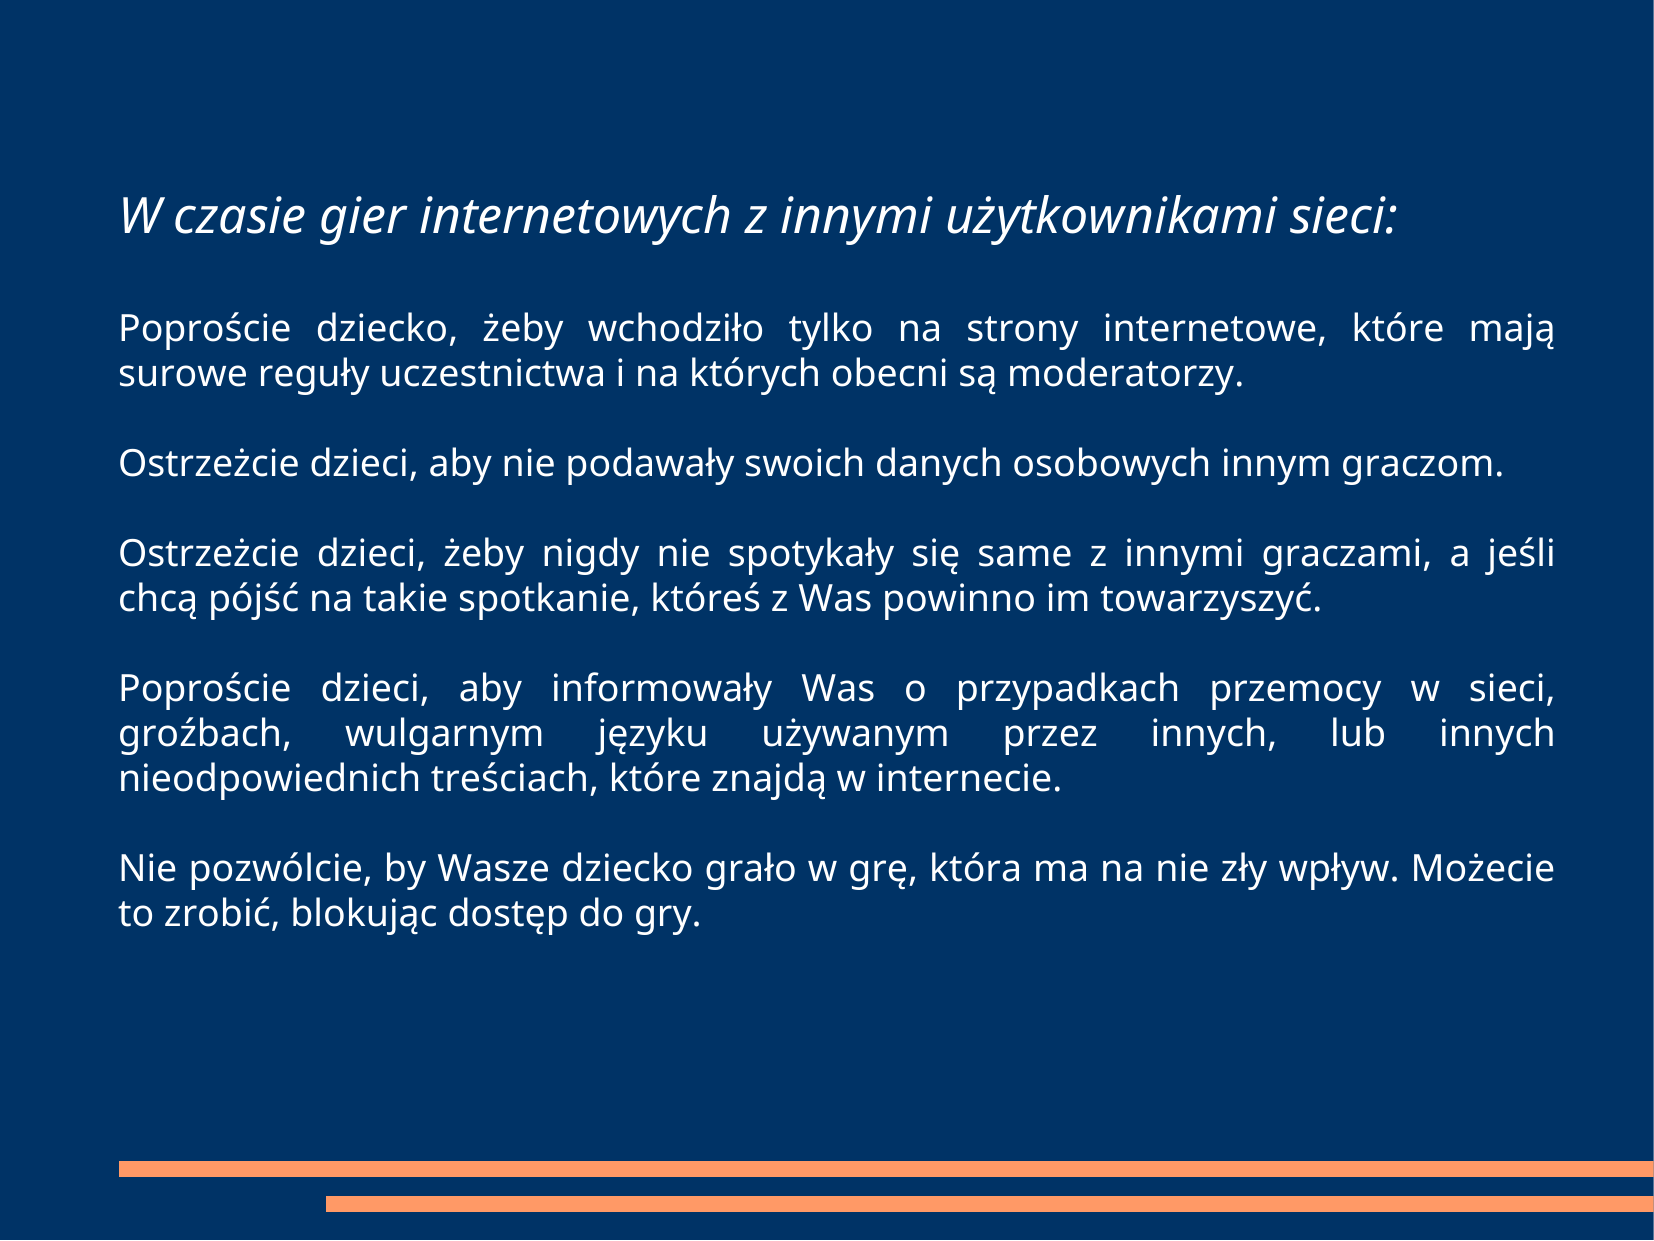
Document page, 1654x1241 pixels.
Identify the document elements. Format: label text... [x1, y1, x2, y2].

subtitle W czasie gier internetowych z innymi użytkownikami sieci: Poproście dziecko, żeby wchodziło tylko na strony internetowe, które mają surowe reguły uczestnictwa i na których obecni są moderatorzy. Ostrzeżcie dzieci, aby nie podawały swoich danych osobowych innym graczom. Ostrzeżcie dzieci, żeby nigdy nie spotykały się same z innymi graczami, a jeśli chcą pójść na takie spotkanie, któreś z Was powinno im towarzyszyć. Poproście dzieci, aby informowały Was o przypadkach przemocy w sieci, groźbach, wulgarnym języku używanym przez innych, lub innych nieodpowiednich treściach, które znajdą w internecie. Nie pozwólcie, by Wasze dziecko grało w grę, która ma na nie zły wpływ. Możecie to zrobić, blokując dostęp do gry. [118, 128, 1558, 989]
